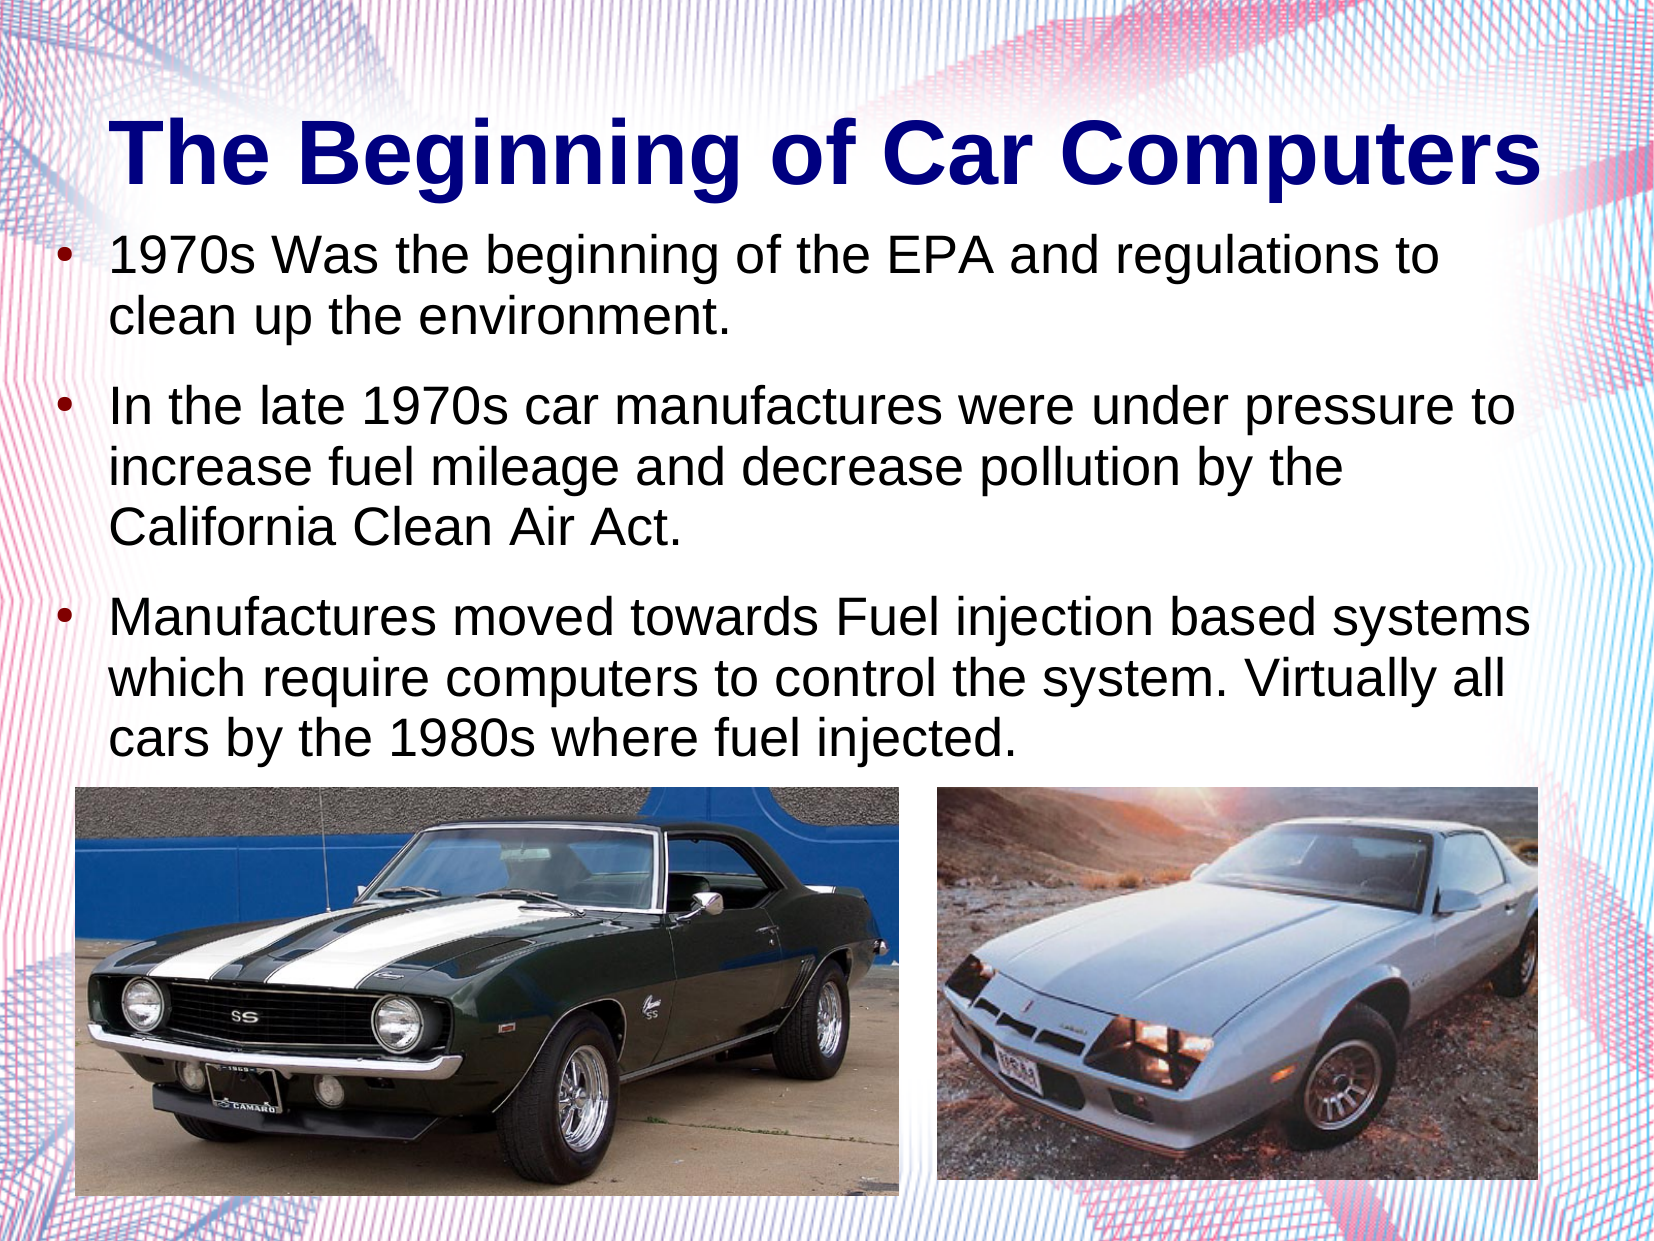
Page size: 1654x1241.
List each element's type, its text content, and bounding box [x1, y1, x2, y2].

picture [0, 0, 1654, 1241]
title The Beginning of Car Computers [82, 49, 1571, 225]
list 1970s Was the beginning of the EPA and regulations to clean up the environment. In the late 1970s car manufactures were under pressure to increase fuel mileage and decrease pollution by the California Clean Air Act. Manufactures moved towards Fuel injection based systems which require computers to control the system. Virtually all cars by the 1980s where fuel injected. [37, 225, 1576, 938]
